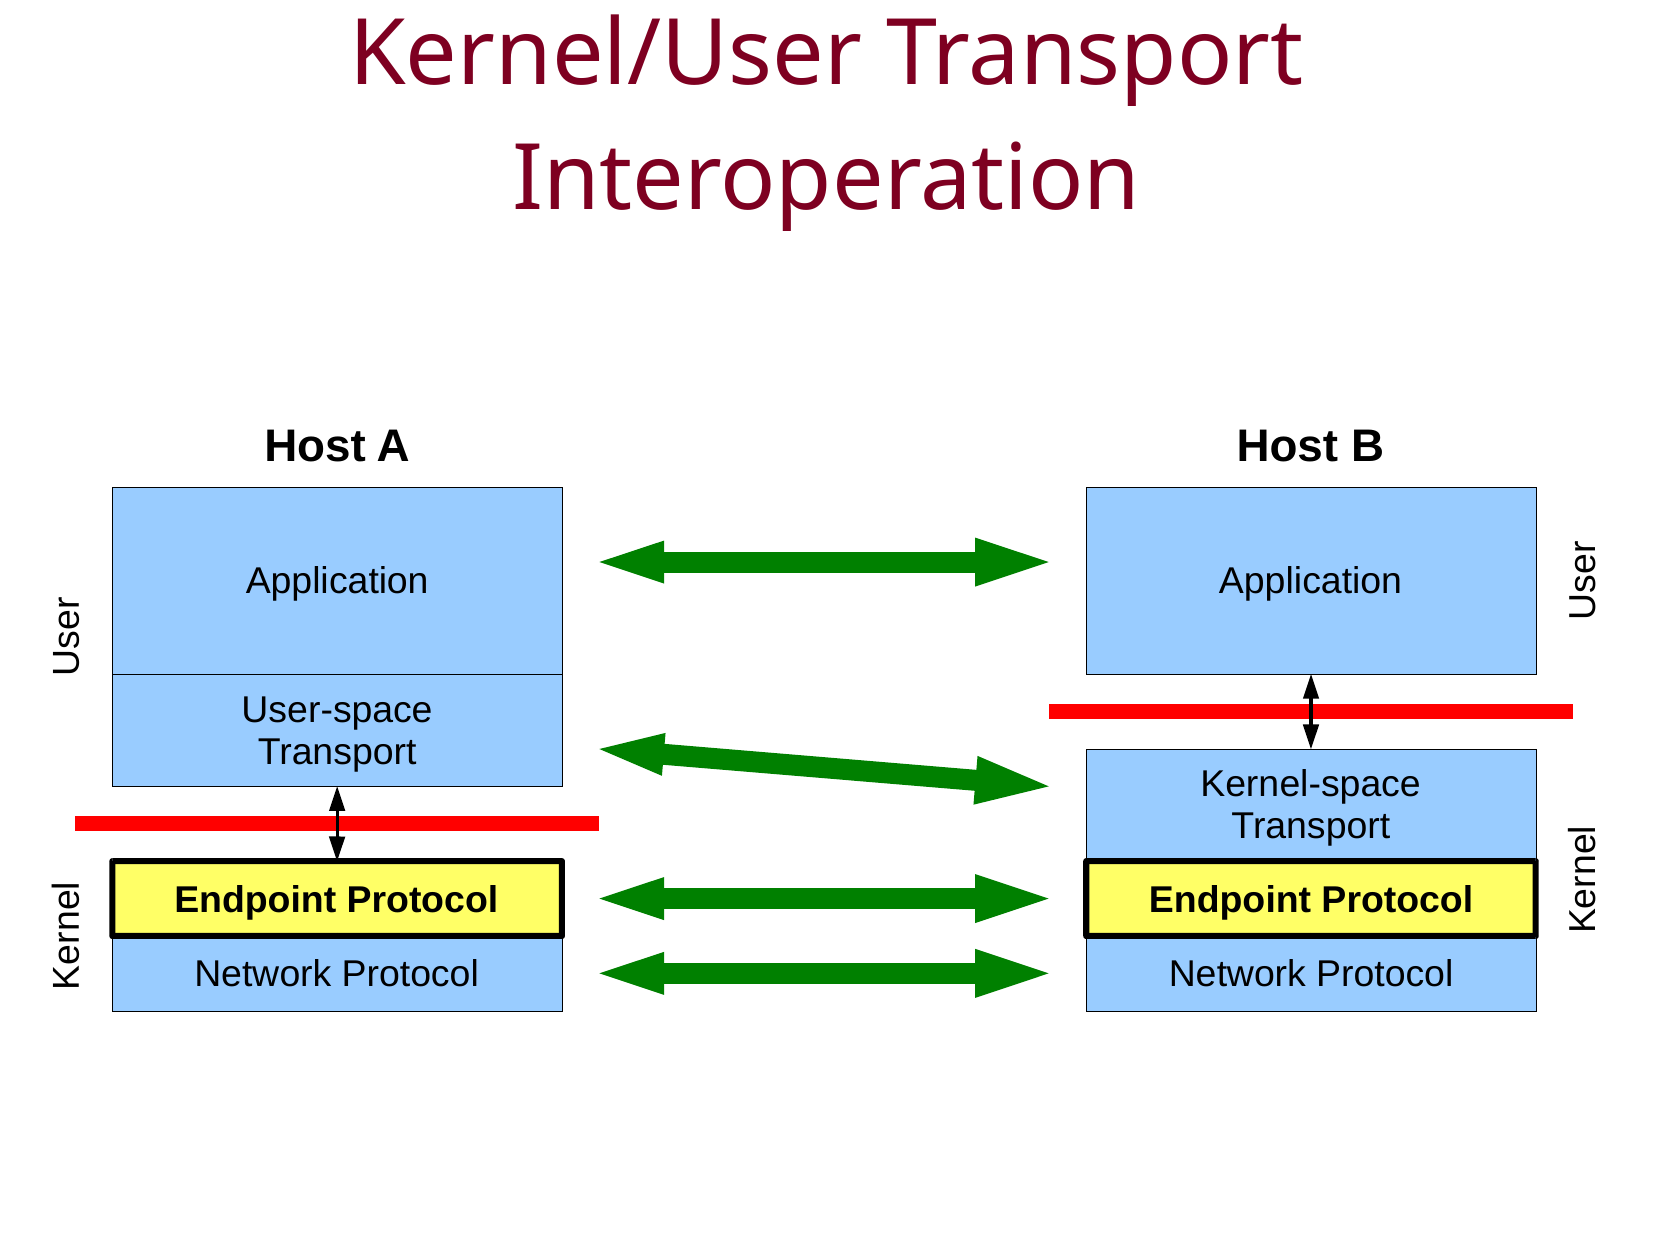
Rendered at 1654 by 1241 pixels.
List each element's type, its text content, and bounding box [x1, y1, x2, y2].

picture [37, 412, 1613, 1051]
title Kernel/User Transport Interoperation [82, 8, 1571, 216]
